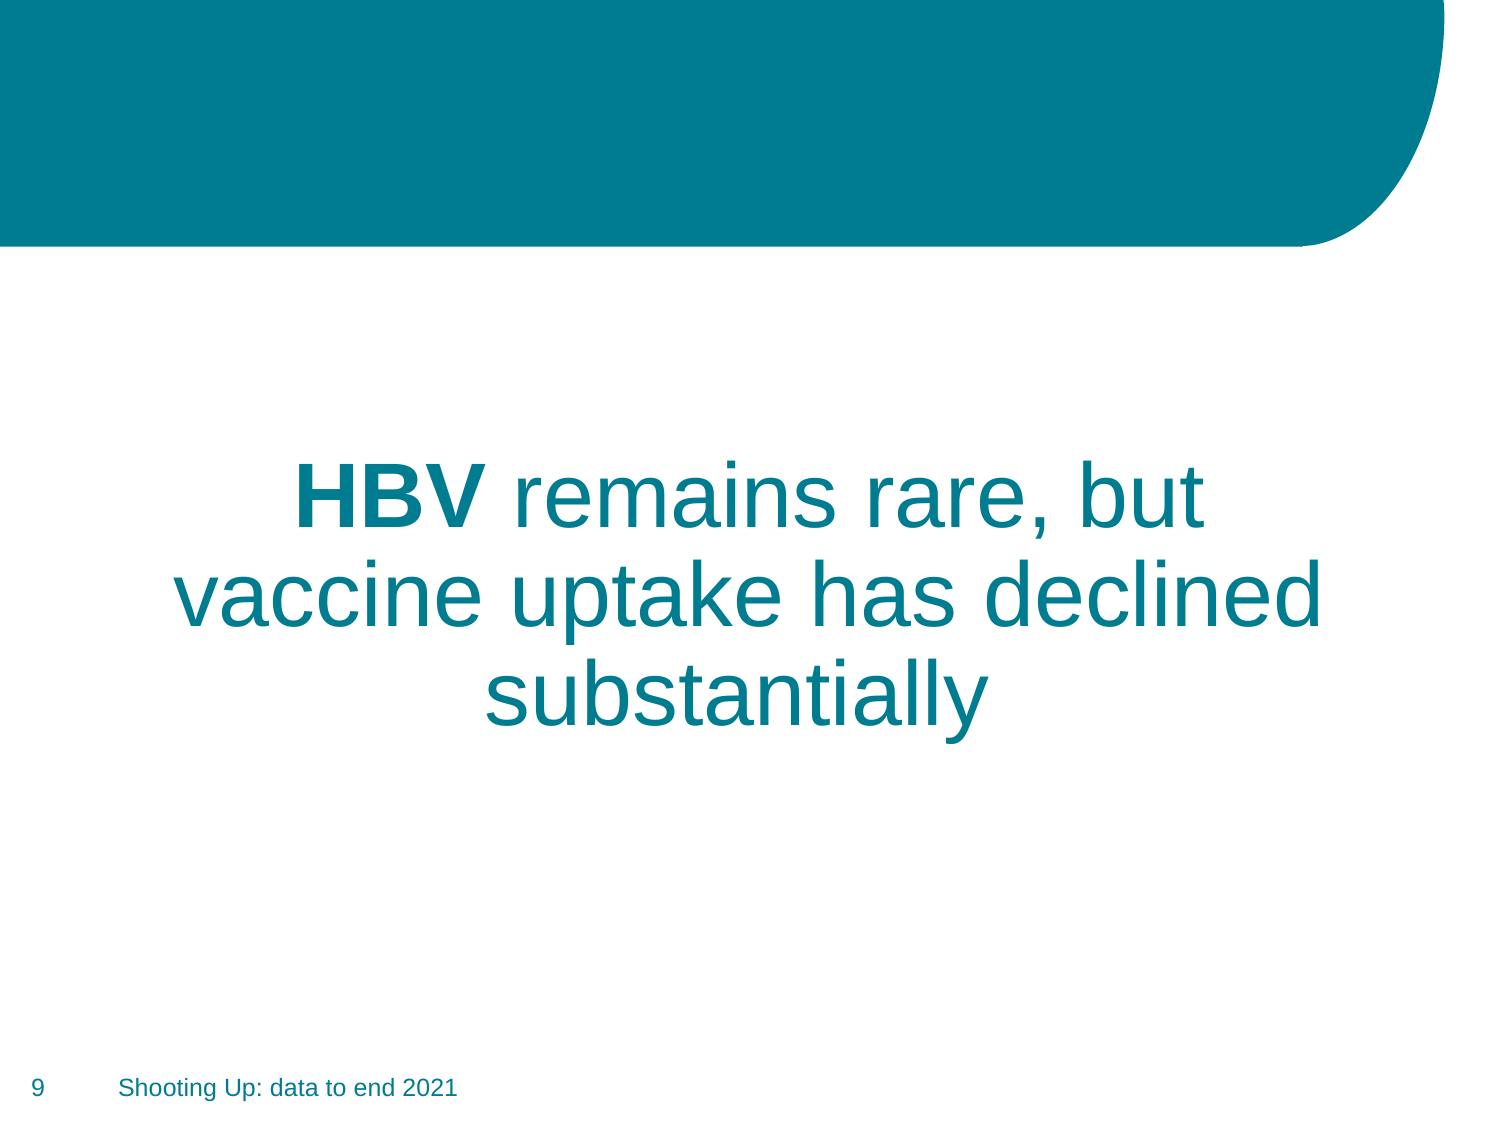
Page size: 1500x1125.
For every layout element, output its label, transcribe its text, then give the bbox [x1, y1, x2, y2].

text_box Shooting Up: data to end 2021 [103, 1056, 1335, 1116]
title HBV remains rare, but vaccine uptake has declined substantially [134, 441, 1366, 684]
text_box [16, 1056, 90, 1117]
